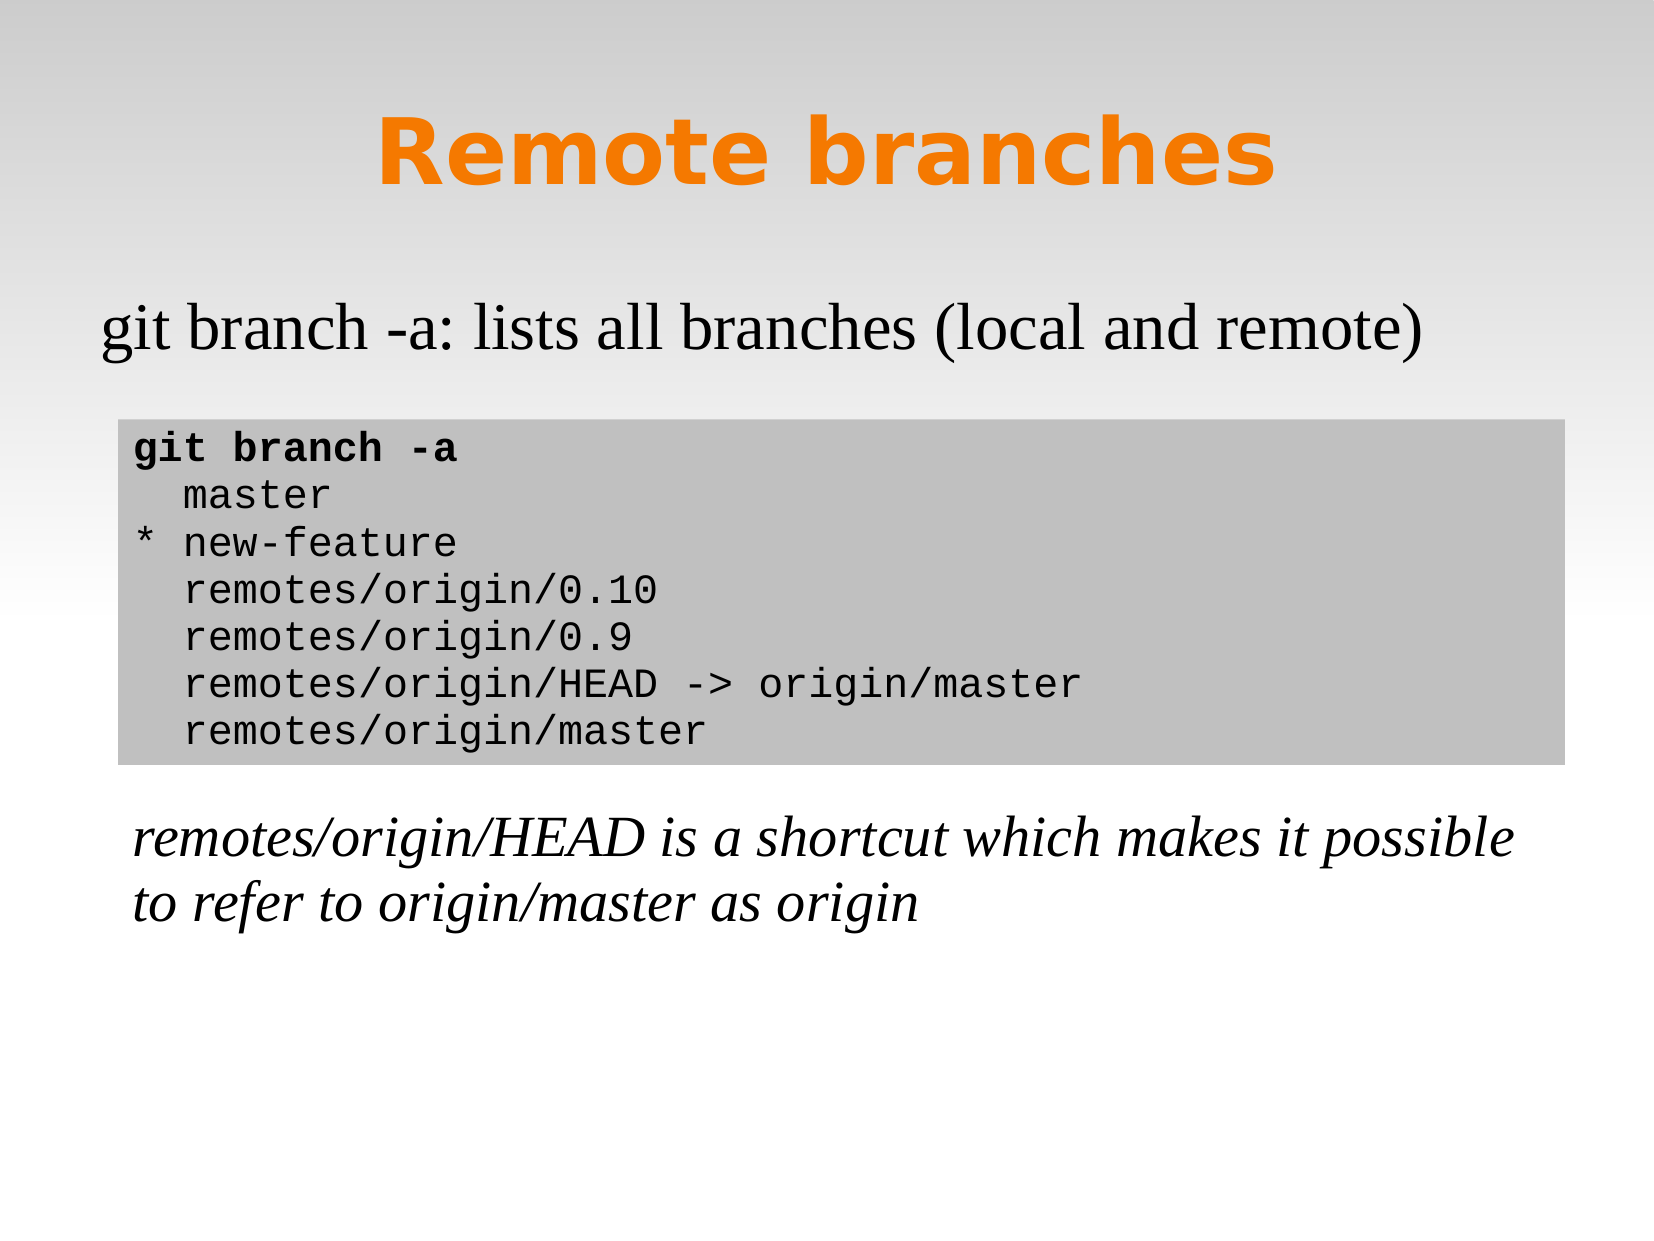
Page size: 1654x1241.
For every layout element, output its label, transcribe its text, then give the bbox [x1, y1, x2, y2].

text_box git branch -a master * new-feature remotes/origin/0.10 remotes/origin/0.9 remotes/origin/HEAD -> origin/master remotes/origin/master [118, 419, 1565, 765]
list git branch -a: lists all branches (local and remote) [82, 290, 1571, 1094]
text_box remotes/origin/HEAD is a shortcut which makes it possible to refer to origin/master as origin [118, 797, 1565, 945]
title Remote branches [82, 56, 1571, 250]
